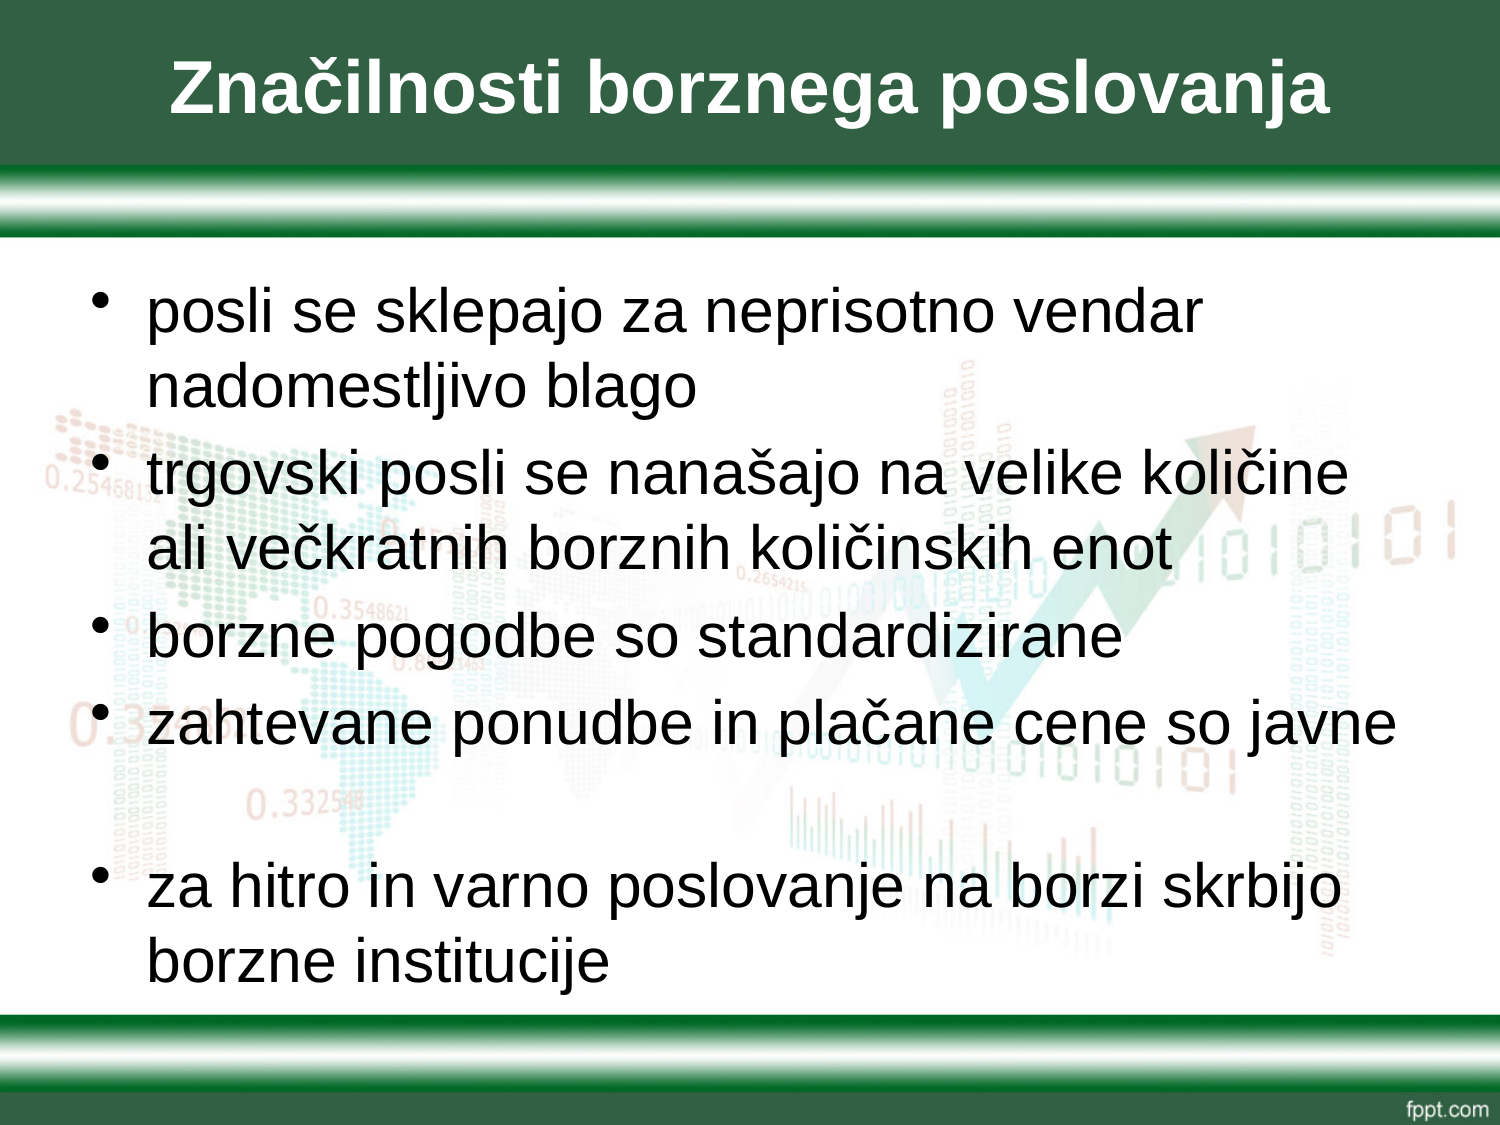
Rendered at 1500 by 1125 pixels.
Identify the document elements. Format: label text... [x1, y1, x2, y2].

title Značilnosti borznega poslovanja [75, 45, 1425, 233]
picture [0, 0, 1500, 1125]
list posli se sklepajo za neprisotno vendar nadomestljivo blago trgovski posli se nanašajo na velike količine ali večkratnih borznih količinskih enot borzne pogodbe so standardizirane zahtevane ponudbe in plačane cene so javne za hitro in varno poslovanje na borzi skrbijo borzne institucije [75, 262, 1425, 1005]
